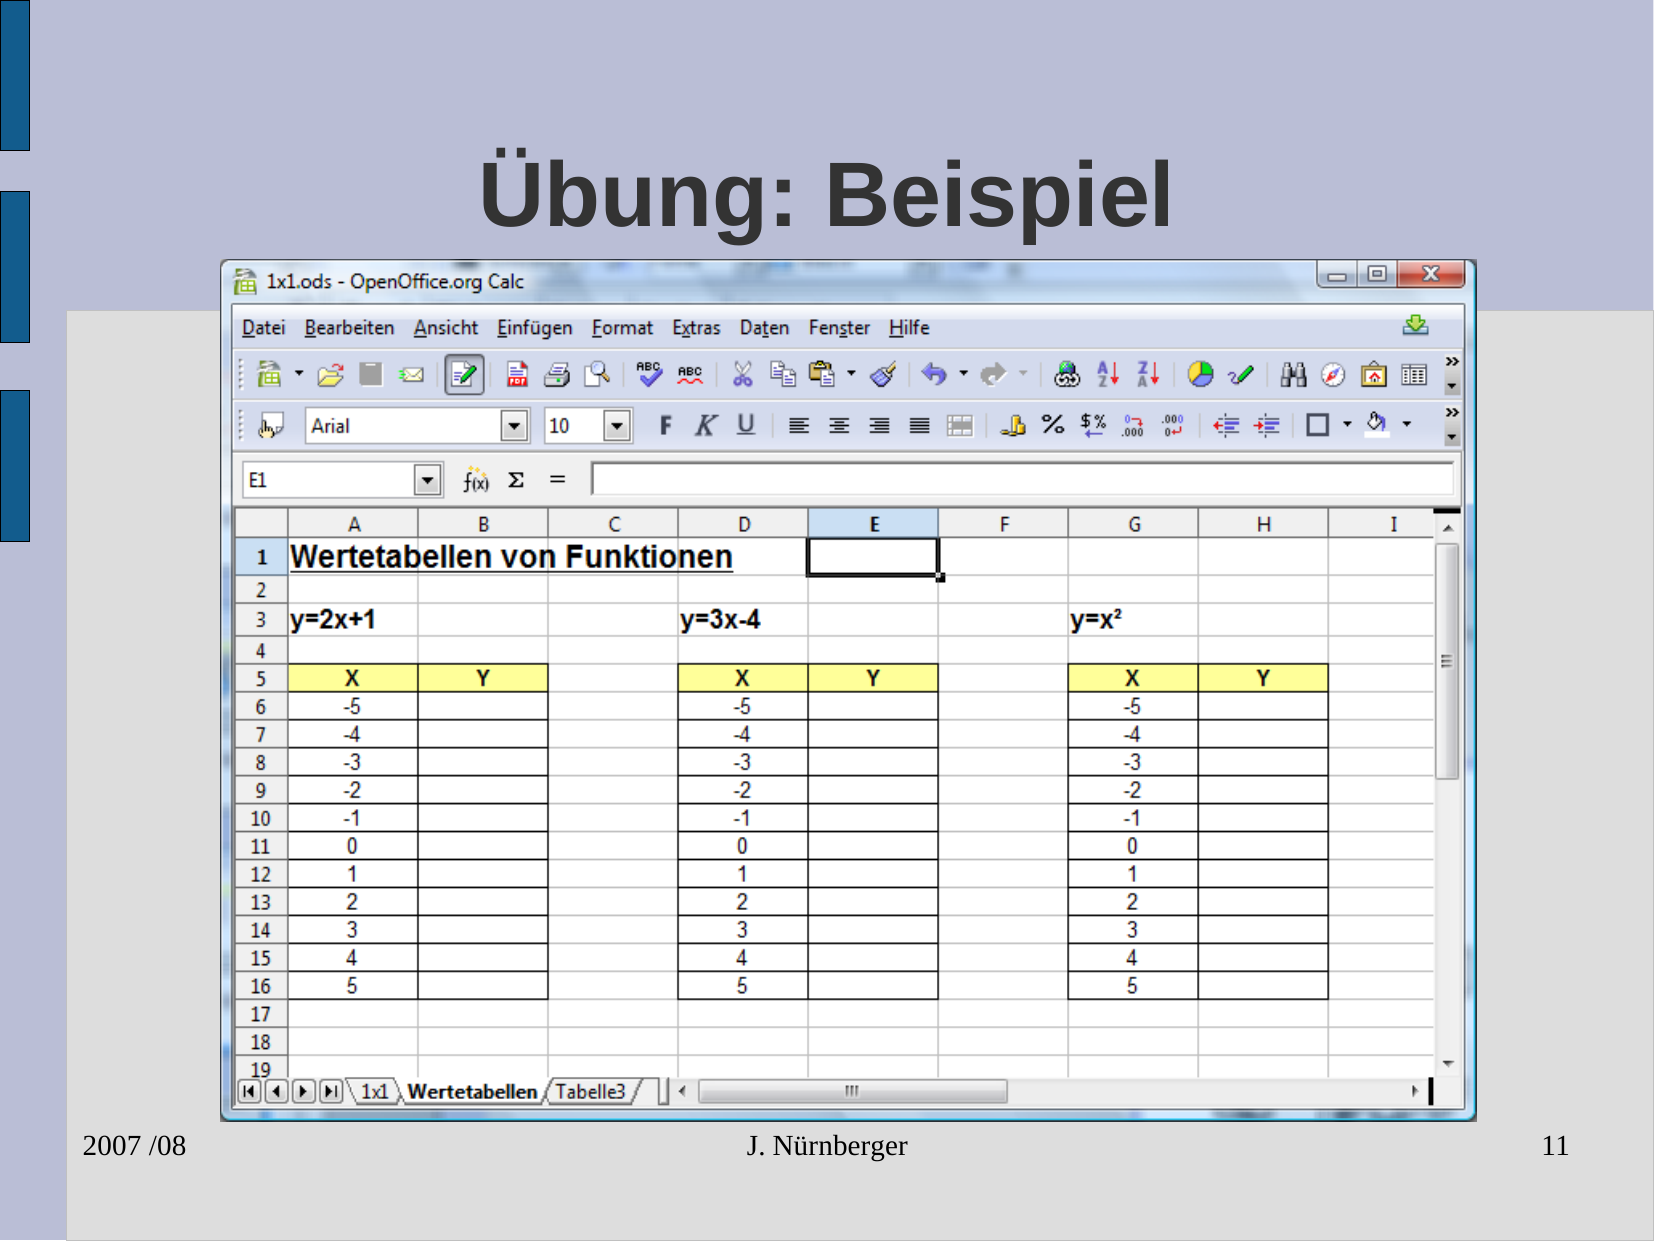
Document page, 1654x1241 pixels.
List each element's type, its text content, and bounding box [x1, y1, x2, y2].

title Übung: Beispiel [121, 91, 1534, 299]
picture [220, 259, 1477, 1123]
